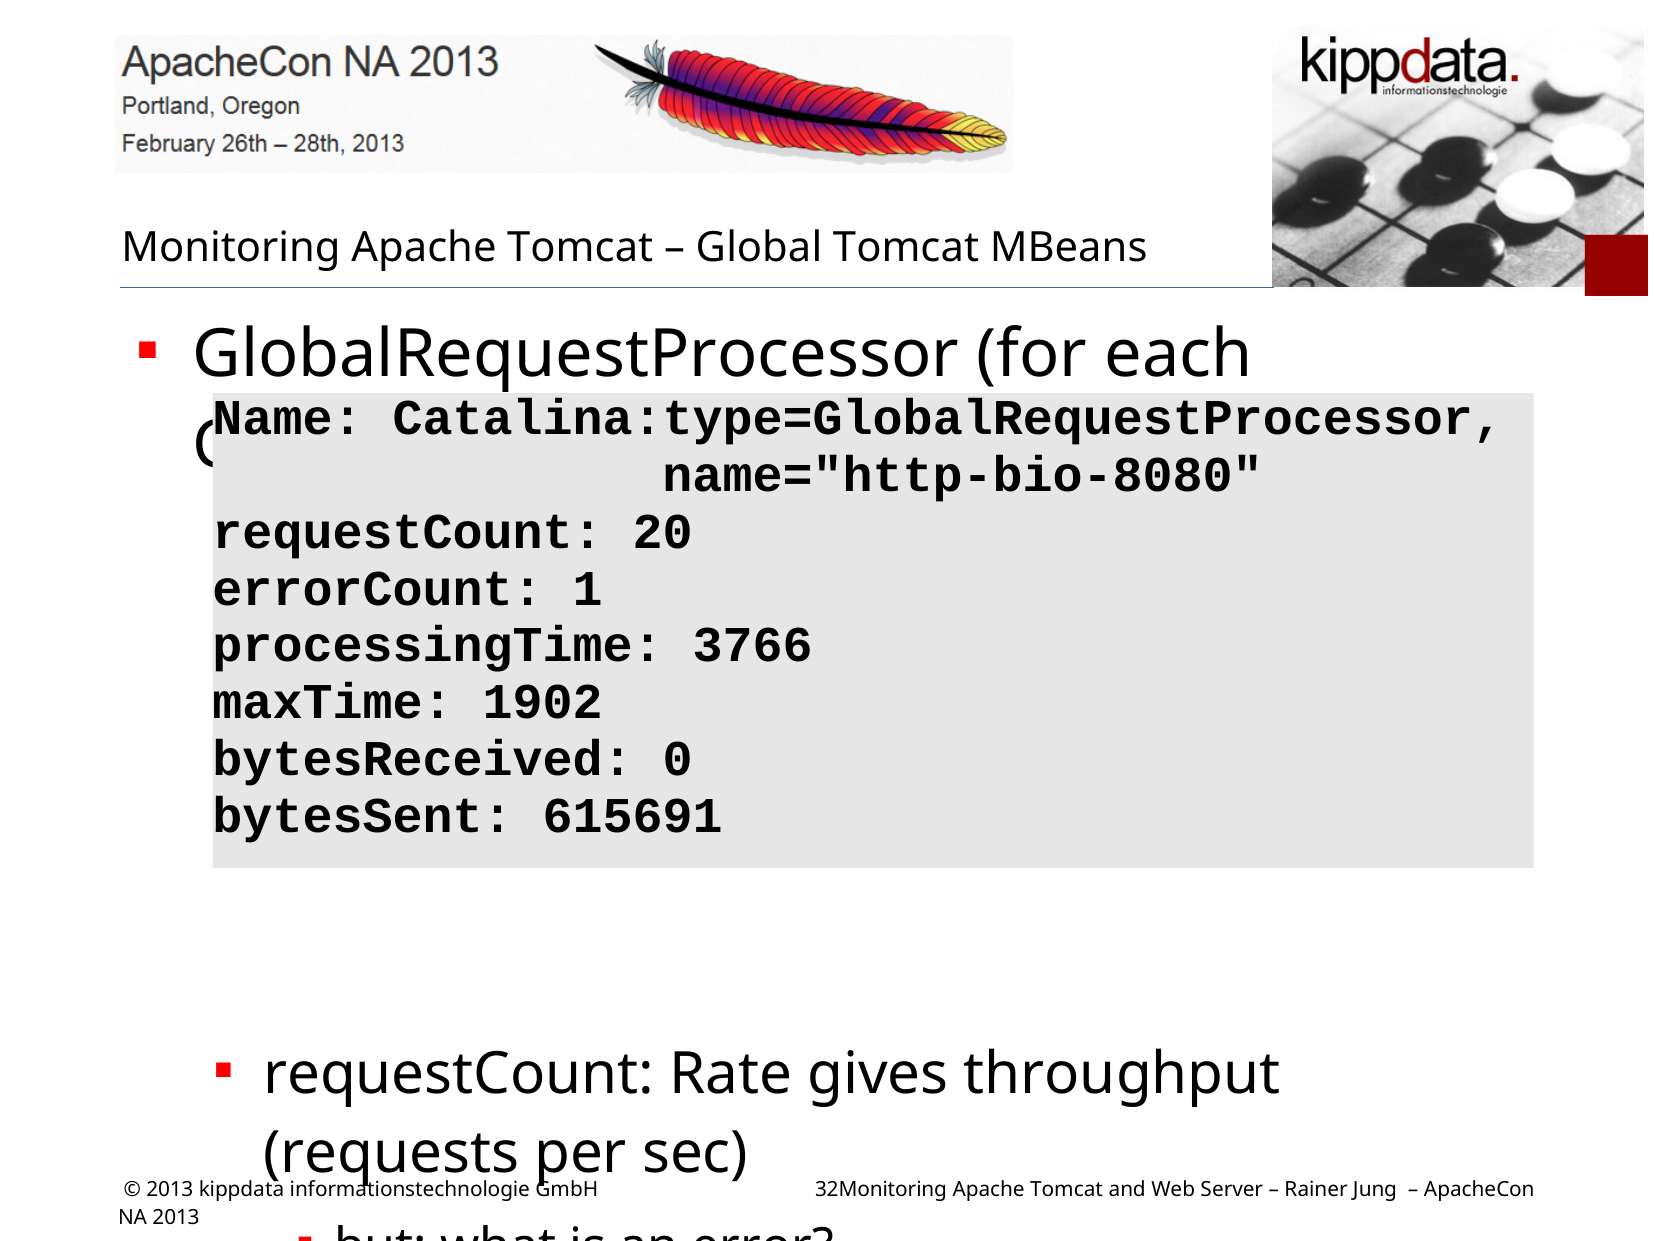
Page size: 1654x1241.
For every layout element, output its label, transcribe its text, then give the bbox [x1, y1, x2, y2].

picture [1272, 5, 1648, 302]
picture [114, 35, 1014, 173]
list GlobalRequestProcessor (for each Connector) requestCount: Rate gives throughput (requests per sec) but: what is an error? delta(errorCount)/delta(requestCount): error rate [121, 305, 1534, 1167]
list Name: Catalina:type=GlobalRequestProcessor, name="http-bio-8080" requestCount: 20 errorCount: 1 processingTime: 3766 maxTime: 1902 bytesReceived: 0 bytesSent: 615691 [212, 393, 1534, 869]
title Monitoring Apache Tomcat – Global Tomcat MBeans [121, 204, 1242, 286]
